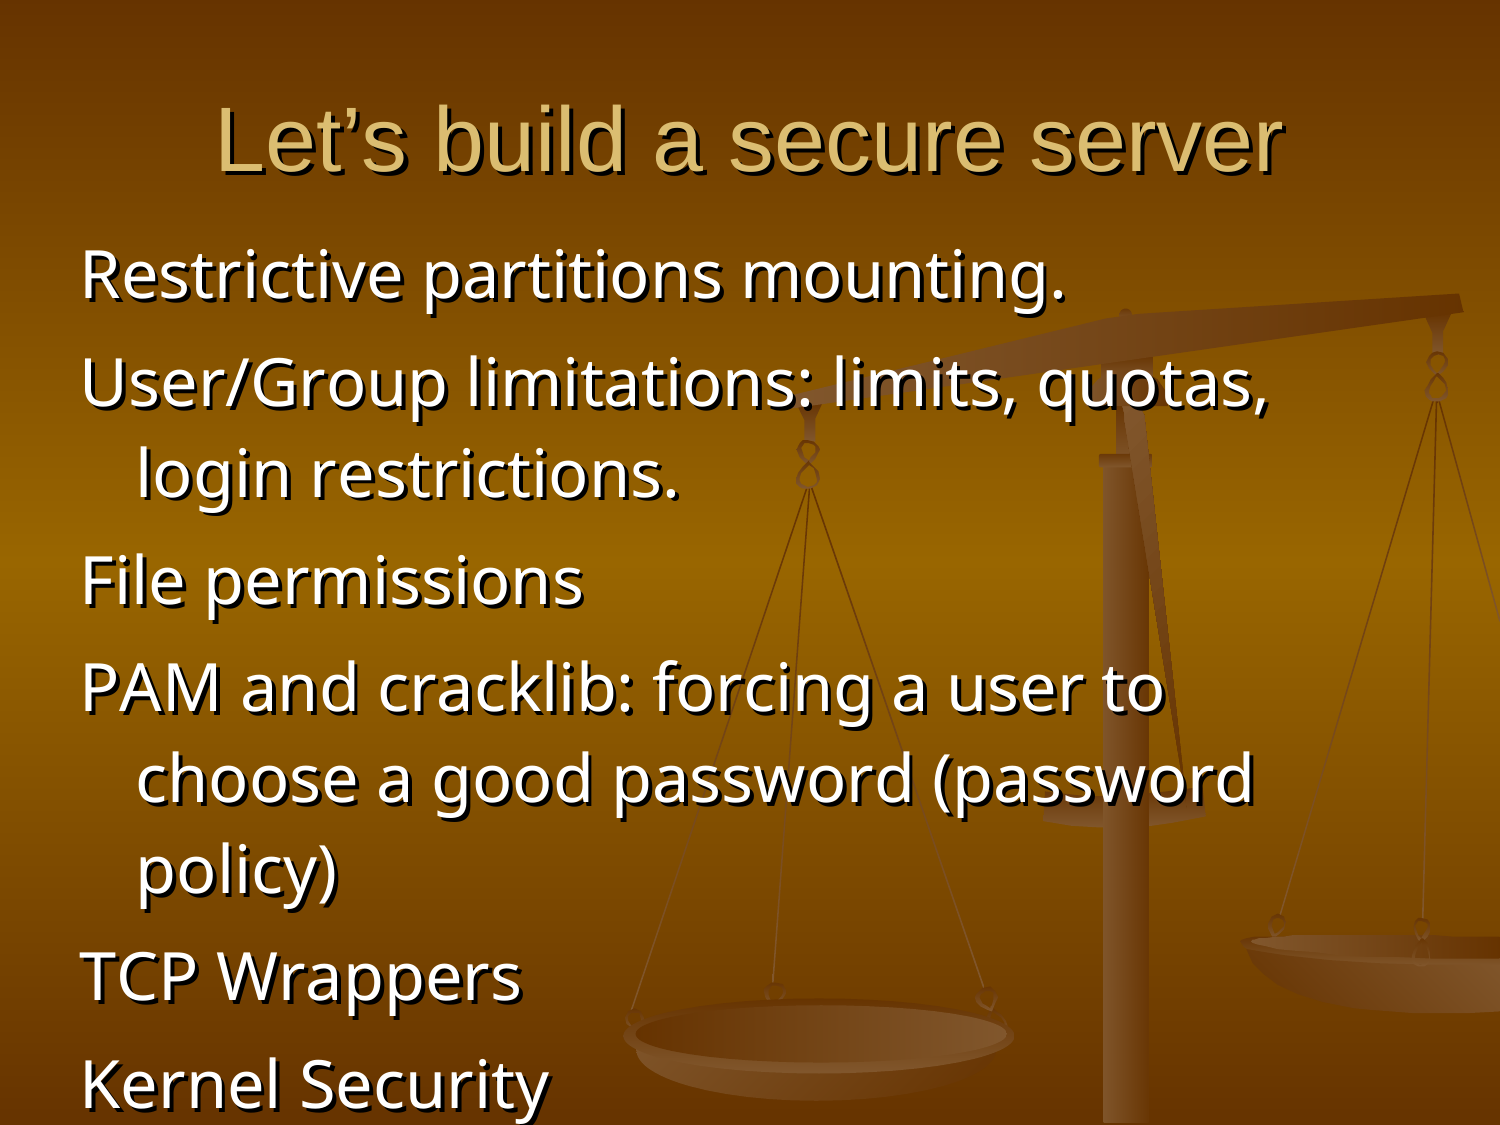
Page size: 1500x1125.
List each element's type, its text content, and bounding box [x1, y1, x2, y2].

list Restrictive partitions mounting. User/Group limitations: limits, quotas, login restrictions. File permissions PAM and cracklib: forcing a user to choose a good password (password policy) TCP Wrappers Kernel Security [64, 219, 1415, 1083]
title Let’s build a secure server [75, 45, 1426, 234]
